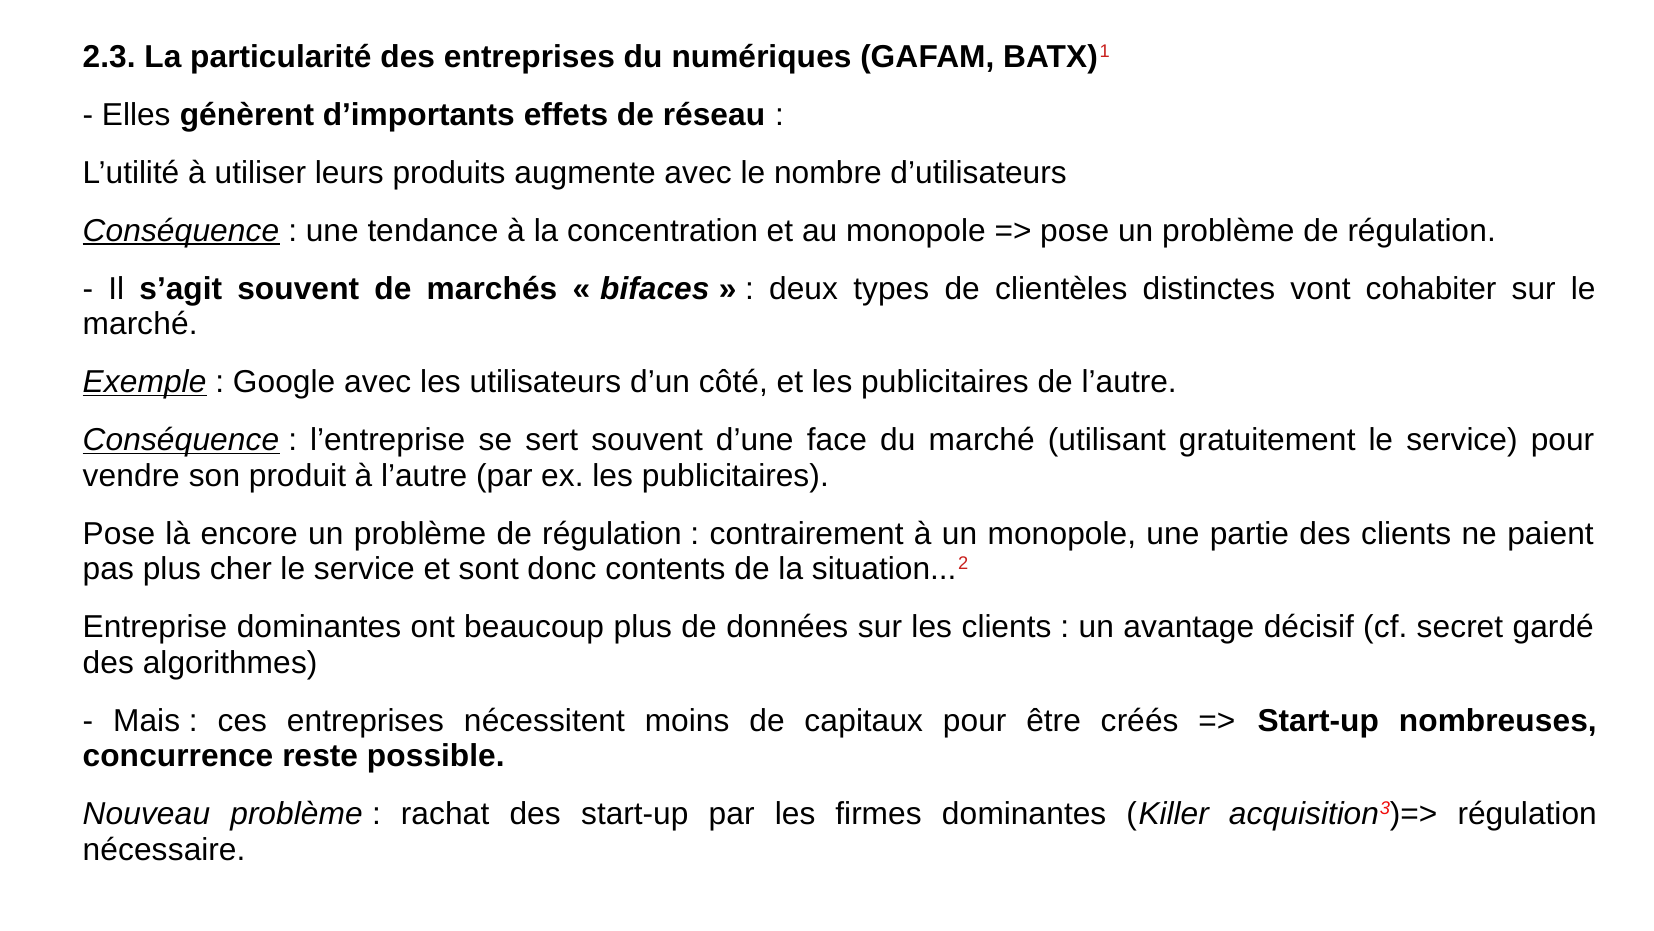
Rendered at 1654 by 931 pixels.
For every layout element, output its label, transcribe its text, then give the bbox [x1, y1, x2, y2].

list 2.3. La particularité des entreprises du numériques (GAFAM, BATX)1 - Elles génèrent d’importants effets de réseau : L’utilité à utiliser leurs produits augmente avec le nombre d’utilisateurs Conséquence : une tendance à la concentration et au monopole => pose un problème de régulation. - Il s’agit souvent de marchés « bifaces » : deux types de clientèles distinctes vont cohabiter sur le marché. Exemple : Google avec les utilisateurs d’un côté, et les publicitaires de l’autre. Conséquence : l’entreprise se sert souvent d’une face du marché (utilisant gratuitement le service) pour vendre son produit à l’autre (par ex. les publicitaires). Pose là encore un problème de régulation : contrairement à un monopole, une partie des clients ne paient pas plus cher le service et sont donc contents de la situation...2 Entreprise dominantes ont beaucoup plus de données sur les clients : un avantage décisif (cf. secret gardé des algorithmes) - Mais : ces entreprises nécessitent moins de capitaux pour être créés => Start-up nombreuses, concurrence reste possible. Nouveau problème : rachat des start-up par les firmes dominantes (Killer acquisition3)=> régulation nécessaire. [82, 38, 1598, 876]
